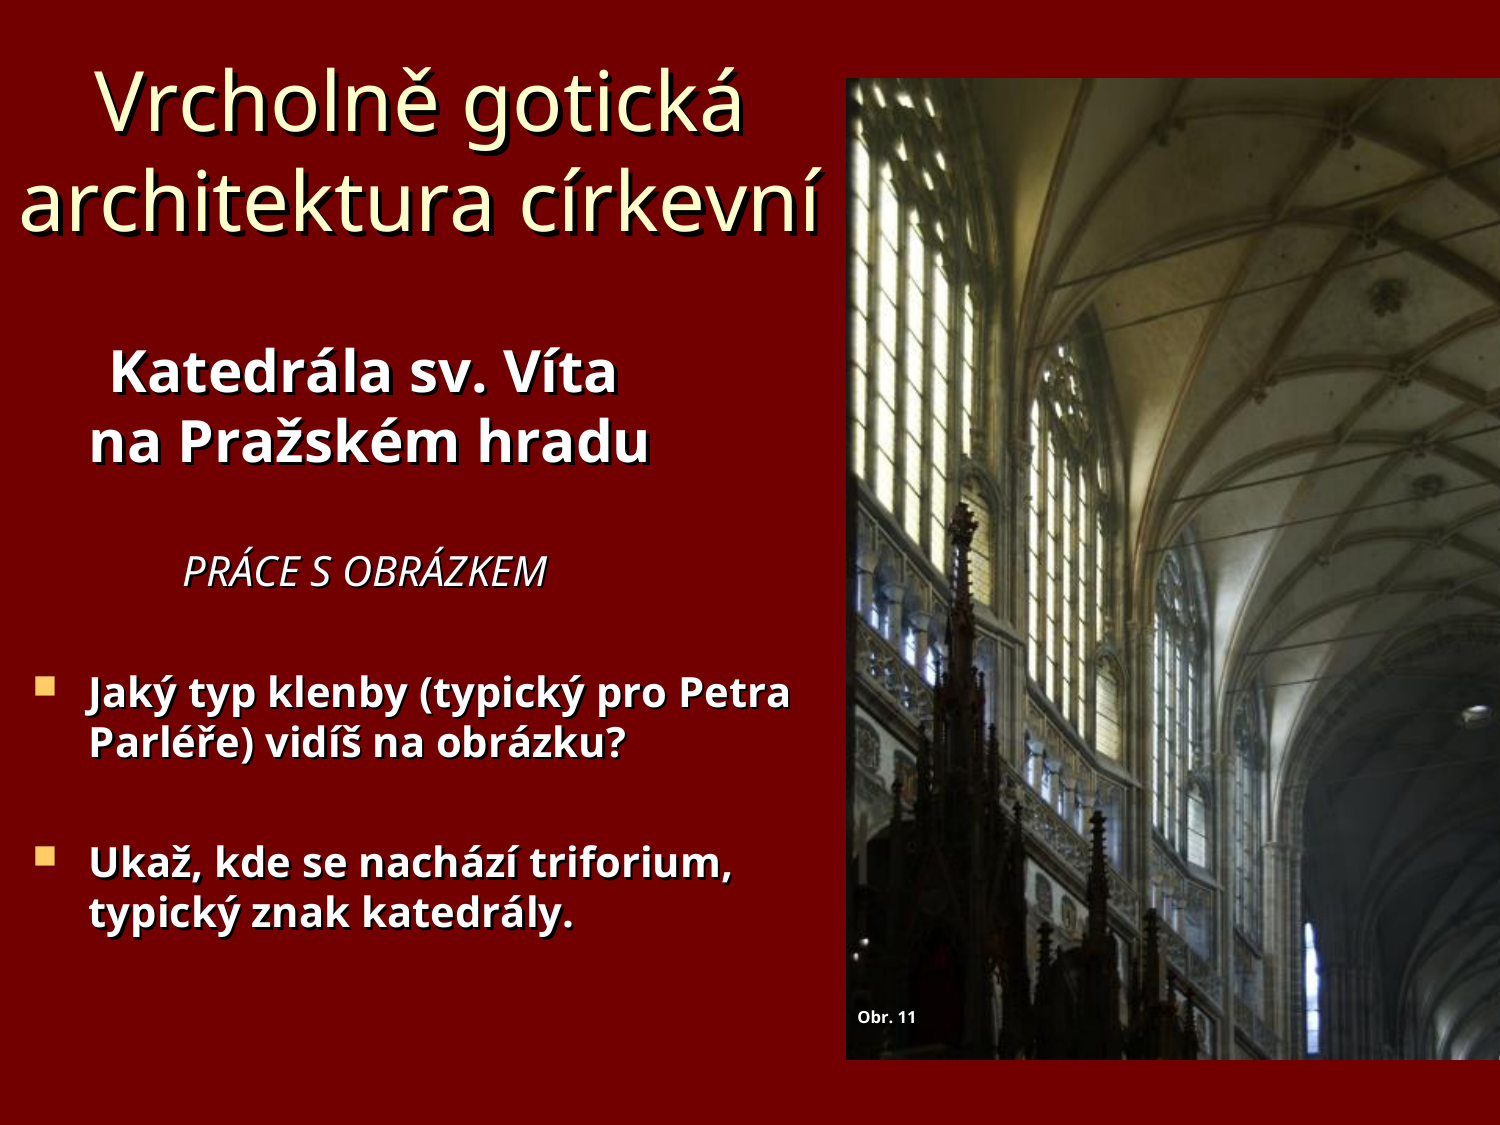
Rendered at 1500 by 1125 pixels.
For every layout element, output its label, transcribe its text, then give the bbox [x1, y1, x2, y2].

text_box Obr. 11 [842, 998, 932, 1035]
text_box [846, 78, 1500, 1060]
list Katedrála sv. Víta na Pražském hradu PRÁCE S OBRÁZKEM Jaký typ klenby (typický pro Petra Parléře) vidíš na obrázku? Ukaž, kde se nachází triforium, typický znak katedrály. [17, 326, 833, 1071]
title Vrcholně gotická architektura církevní [0, 40, 841, 256]
